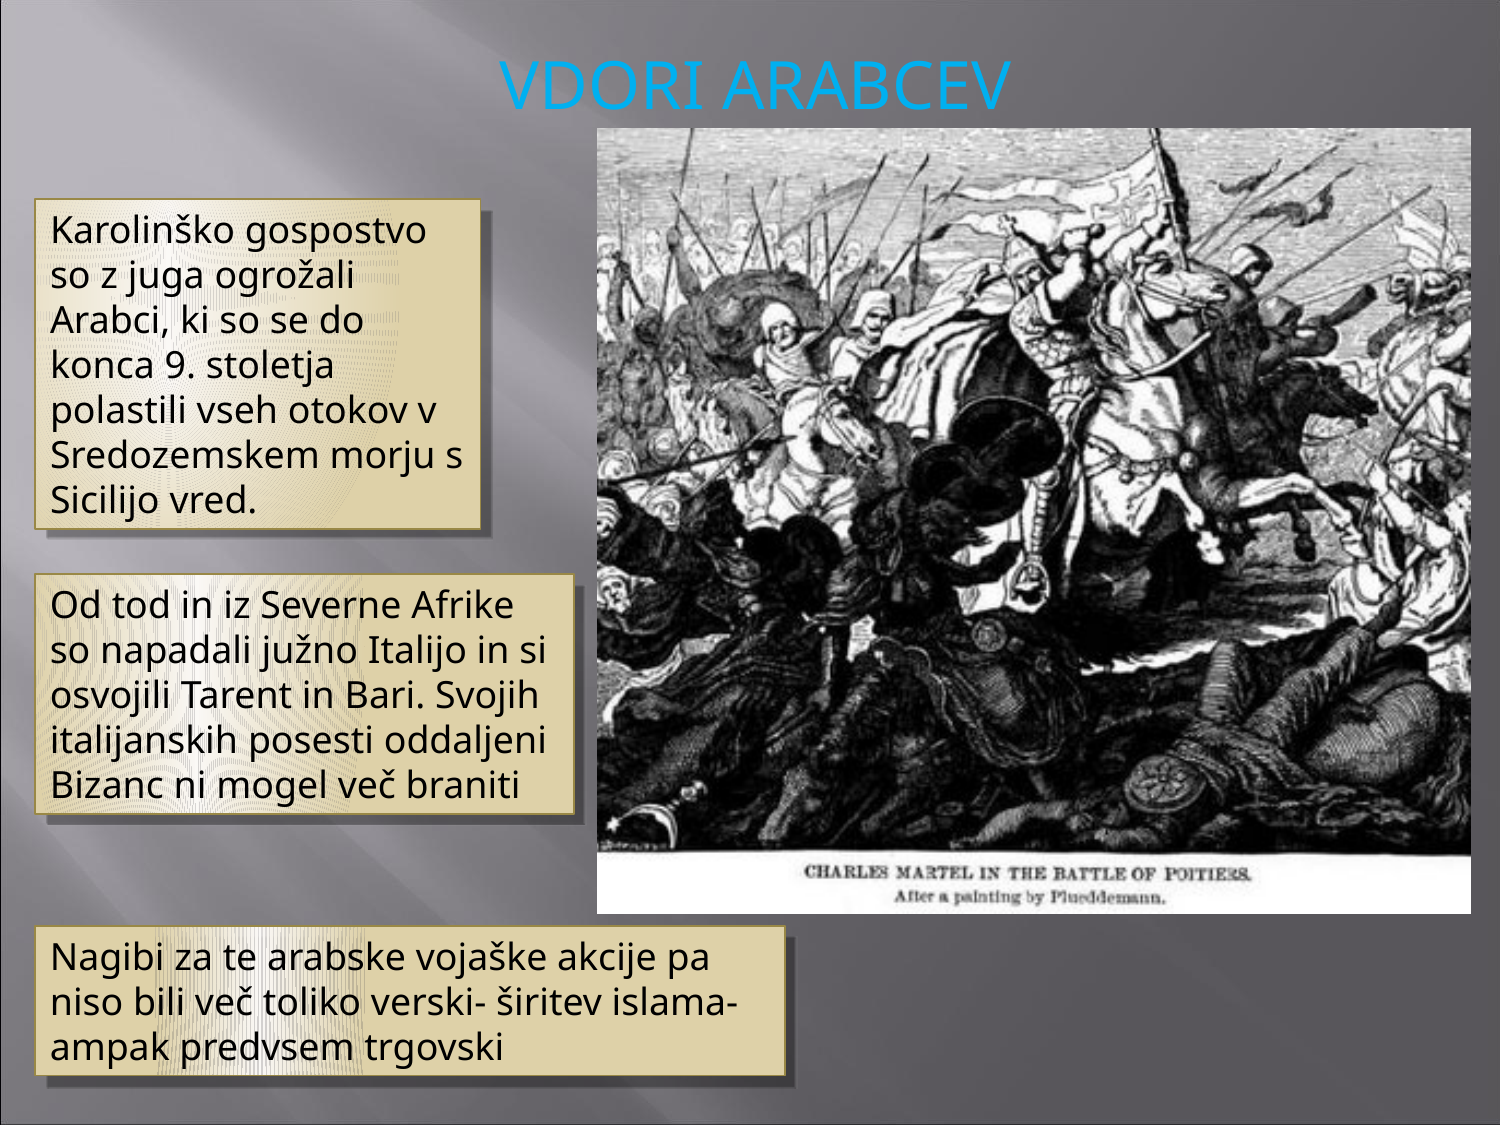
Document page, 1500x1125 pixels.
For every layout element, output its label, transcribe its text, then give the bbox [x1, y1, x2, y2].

text_box Od tod in iz Severne Afrike so napadali južno Italijo in si osvojili Tarent in Bari. Svojih italijanskih posesti oddaljeni Bizanc ni mogel več braniti [35, 574, 575, 814]
picture [0, 0, 1500, 1125]
text_box Nagibi za te arabske vojaške akcije pa niso bili več toliko verski- širitev islama- ampak predvsem trgovski [35, 925, 786, 1076]
text_box VDORI ARABCEV [105, 35, 1407, 130]
text_box Karolinško gospostvo so z juga ogrožali Arabci, ki so se do konca 9. stoletja polastili vseh otokov v Sredozemskem morju s Sicilijo vred. [35, 199, 481, 529]
